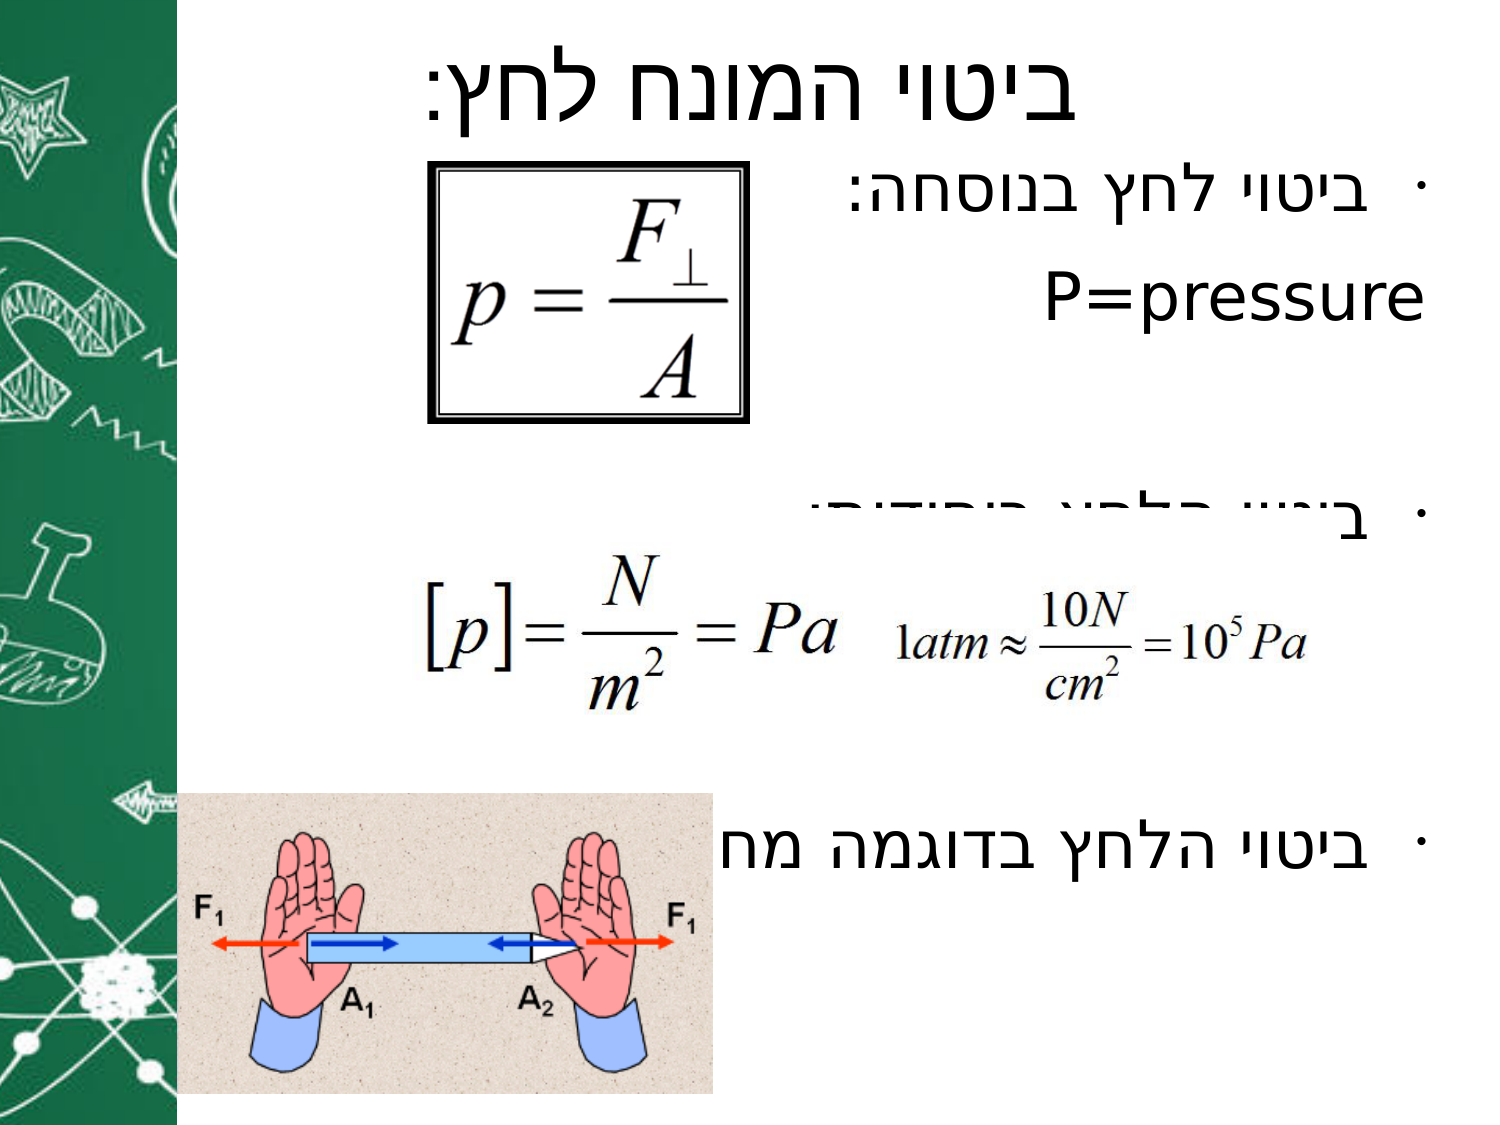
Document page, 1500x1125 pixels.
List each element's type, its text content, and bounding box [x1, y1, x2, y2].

picture [395, 508, 1341, 748]
list ביטוי לחץ בנוסחה: P=pressure ביטוי הלחץ ביחידות: ביטוי הלחץ בדוגמה מחיי היום יום. [235, 137, 1442, 1047]
picture [427, 161, 750, 424]
picture [0, 0, 713, 1125]
title ביטוי המונח לחץ: [177, 21, 1425, 173]
